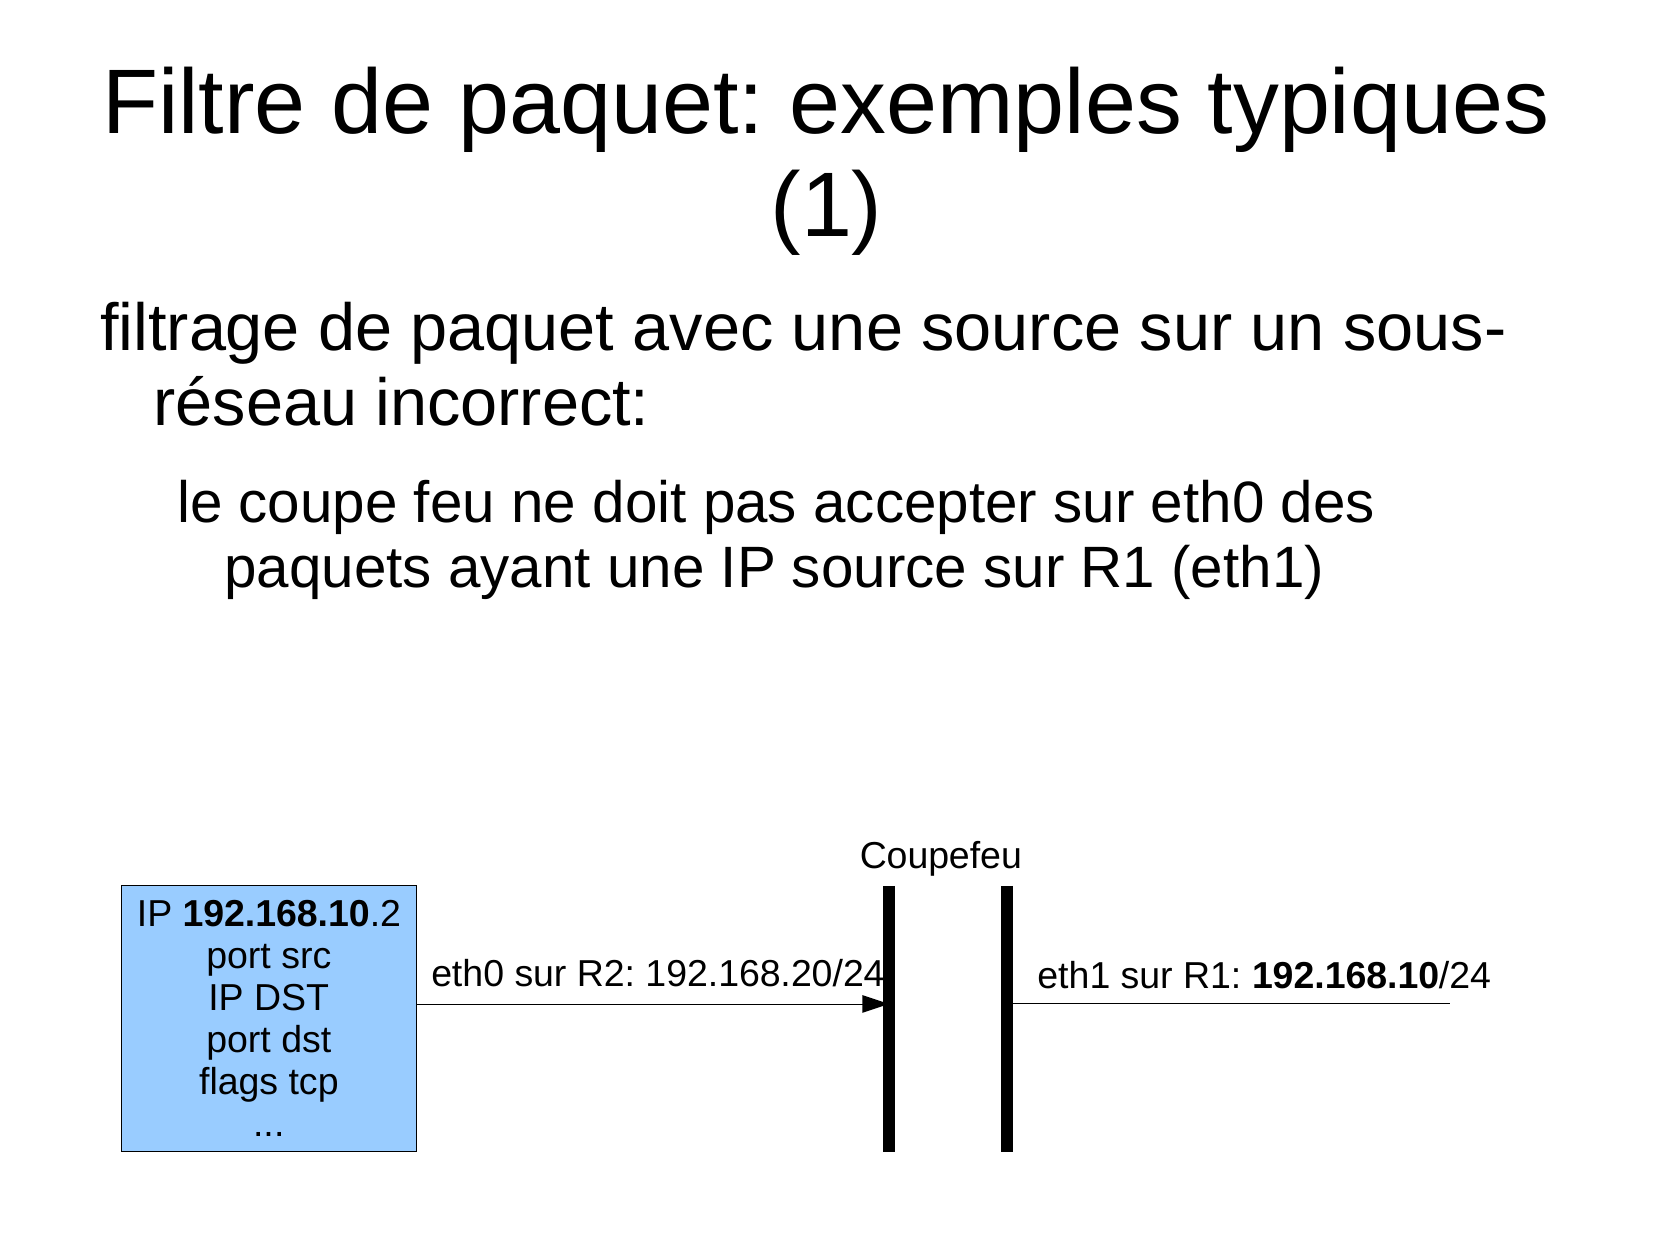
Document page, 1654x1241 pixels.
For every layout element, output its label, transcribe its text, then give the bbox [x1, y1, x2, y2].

text_box eth1 sur R1: 192.168.10/24 [1022, 947, 1506, 1011]
list filtrage de paquet avec une source sur un sous-réseau incorrect: le coupe feu ne doit pas accepter sur eth0 des paquets ayant une IP source sur R1 (eth1) [82, 290, 1571, 650]
text_box Coupefeu [844, 826, 1037, 889]
text_box eth0 sur R2: 192.168.20/24 [416, 944, 900, 1007]
title Filtre de paquet: exemples typiques (1) [82, 39, 1571, 267]
text_box IP 192.168.10.2 port src IP DST port dst flags tcp ... [121, 885, 417, 1152]
